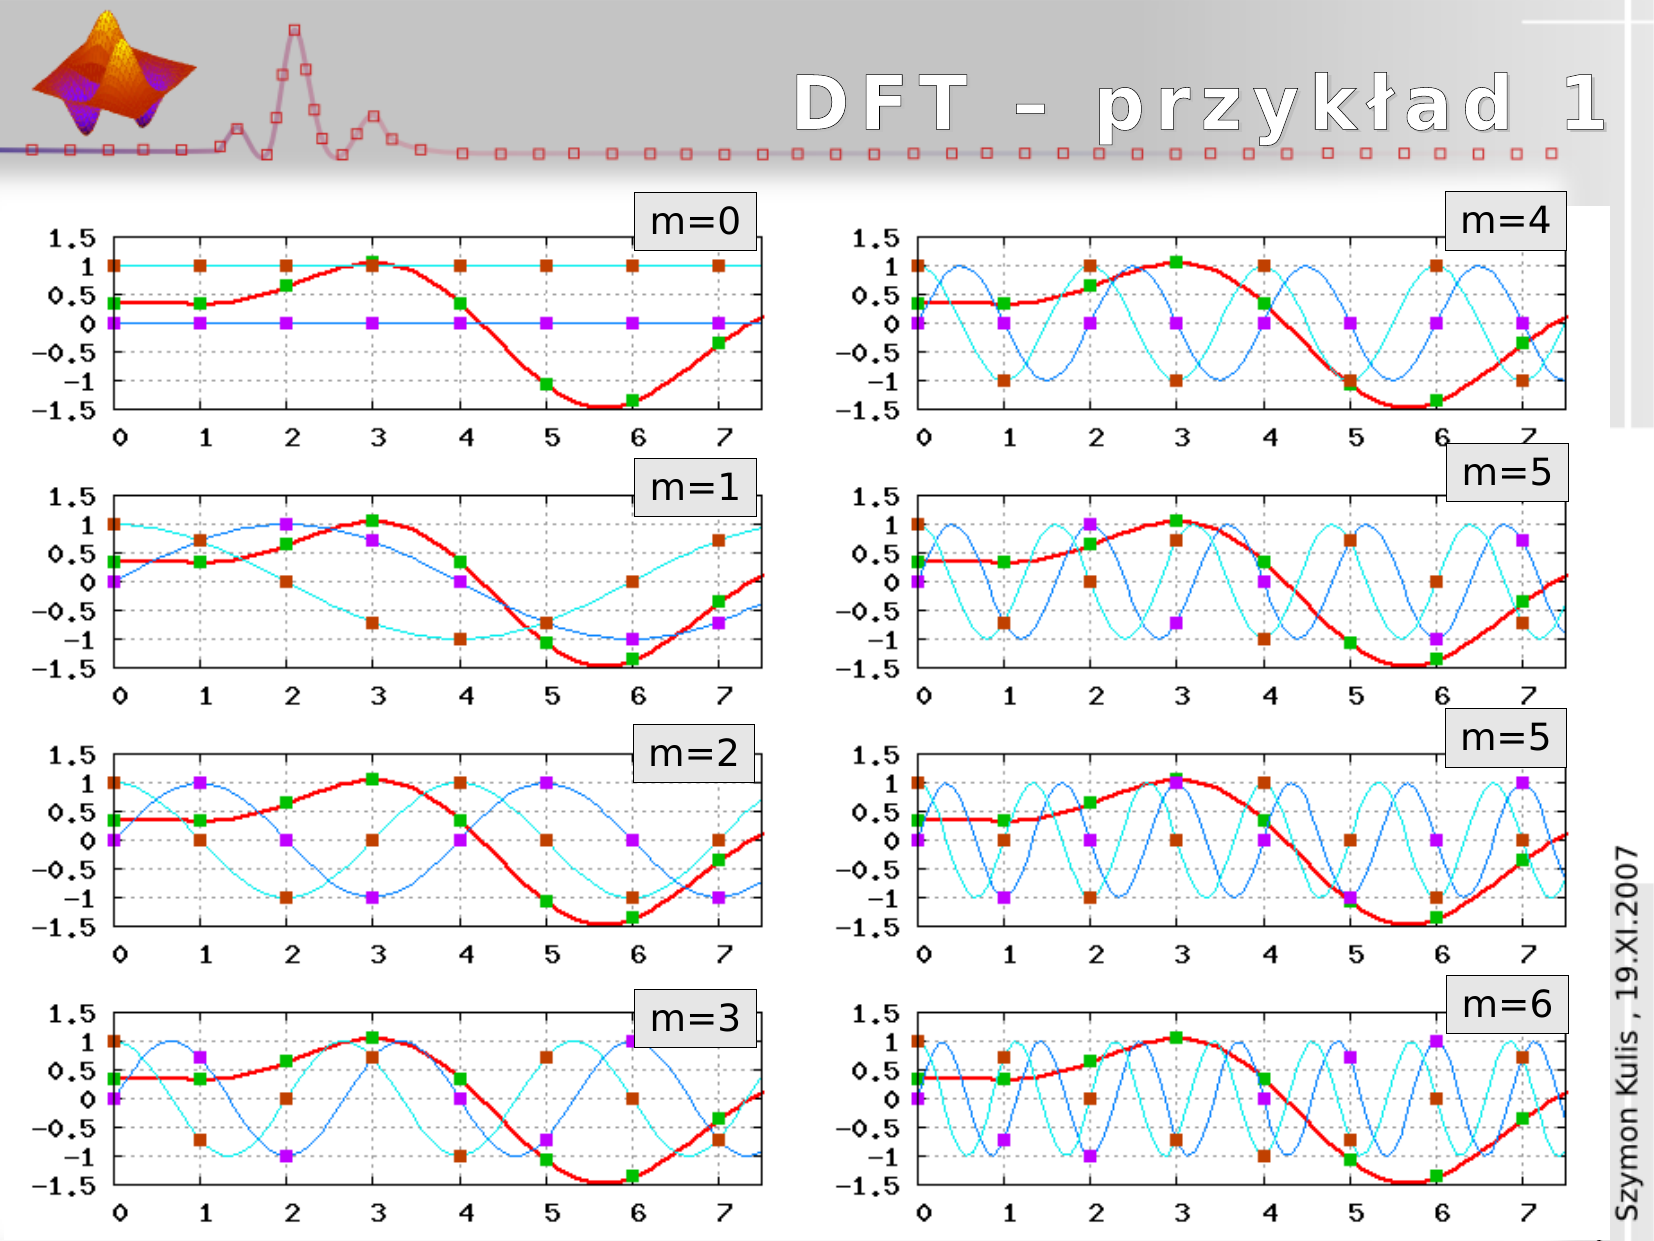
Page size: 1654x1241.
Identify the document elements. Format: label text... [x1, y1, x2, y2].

text_box m=1 [634, 458, 755, 517]
picture [0, 0, 1654, 1241]
text_box m=0 [634, 192, 755, 251]
text_box m=3 [634, 989, 755, 1048]
text_box m=2 [633, 724, 753, 783]
text_box m=4 [1445, 191, 1565, 251]
text_box m=5 [1446, 443, 1567, 502]
text_box m=5 [1445, 708, 1565, 768]
title DFT – przykład 1 [59, 36, 1610, 171]
text_box m=6 [1446, 975, 1567, 1034]
